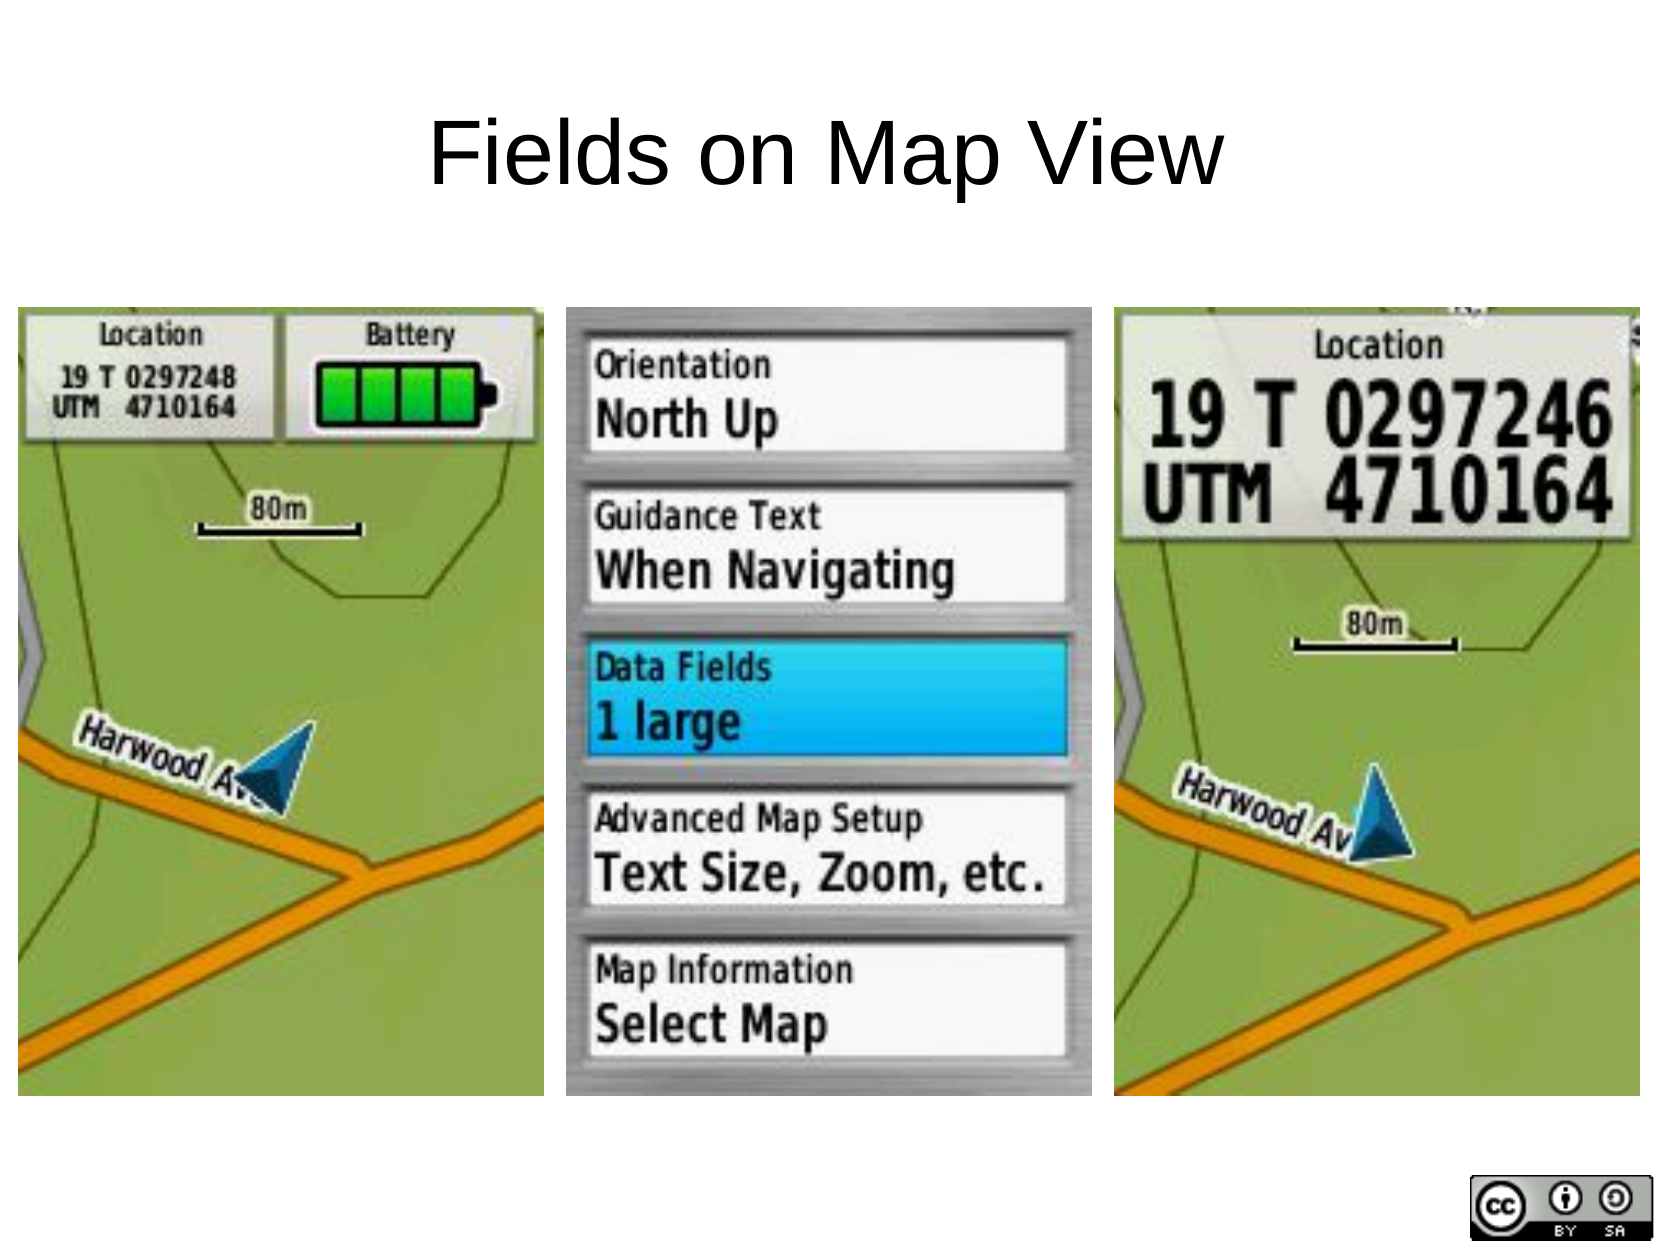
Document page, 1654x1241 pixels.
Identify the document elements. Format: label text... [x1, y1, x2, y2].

picture [566, 307, 1092, 1096]
title Fields on Map View [82, 49, 1571, 257]
picture [1470, 1175, 1654, 1241]
picture [1114, 307, 1640, 1096]
picture [18, 307, 544, 1096]
